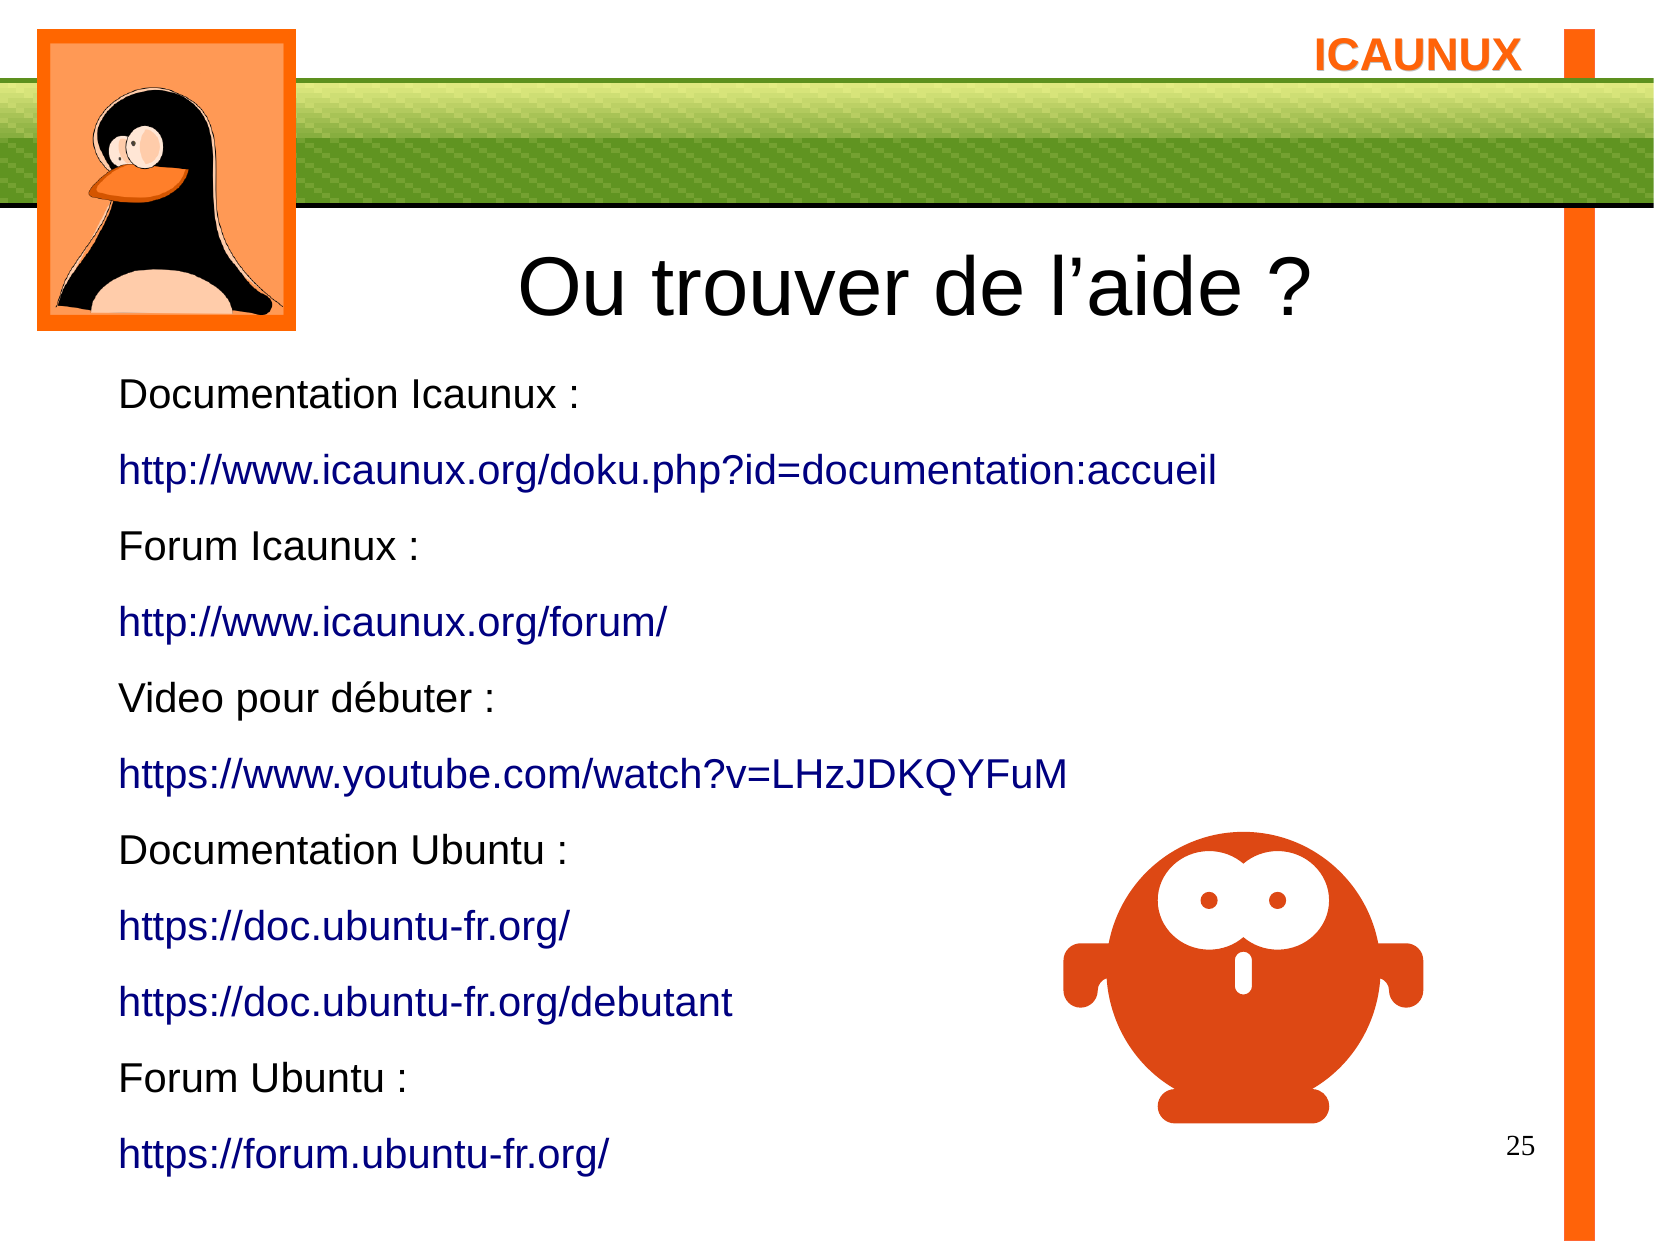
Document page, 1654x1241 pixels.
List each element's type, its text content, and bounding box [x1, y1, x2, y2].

title Ou trouver de l’aide ? [324, 193, 1506, 370]
list Documentation Icaunux : http://www.icaunux.org/doku.php?id=documentation:accueil Forum Icaunux : http://www.icaunux.org/forum/ Video pour débuter : https://www.youtube.com/watch?v=LHzJDKQYFuM Documentation Ubuntu : https://doc.ubuntu-fr.org/ https://doc.ubuntu-fr.org/debutant Forum Ubuntu : https://forum.ubuntu-fr.org/ [118, 370, 1542, 1241]
picture [0, 29, 1654, 331]
picture [1062, 797, 1424, 1159]
